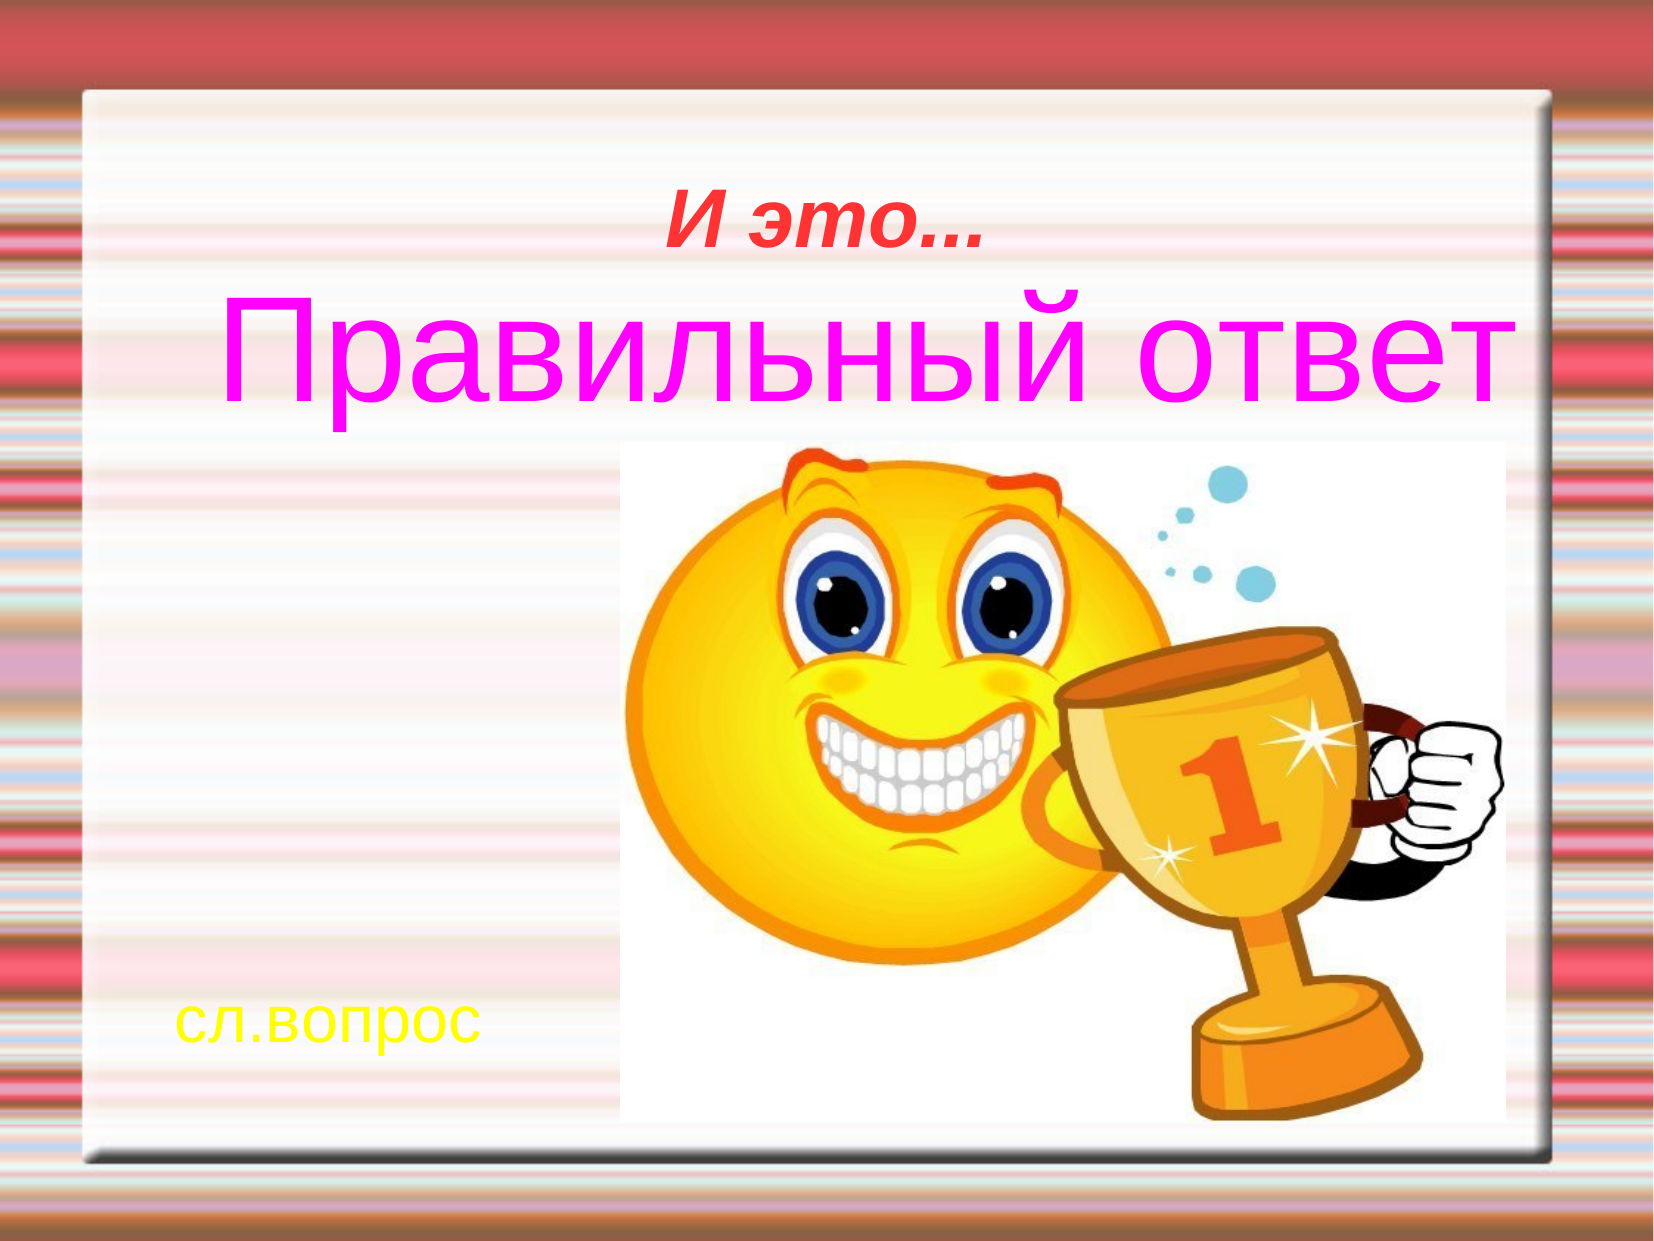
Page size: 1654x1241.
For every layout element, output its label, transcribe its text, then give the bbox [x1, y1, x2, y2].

list Правильный ответ сл.вопрос [92, 265, 1565, 1133]
title И это... [121, 114, 1534, 265]
picture [0, 0, 1654, 1241]
